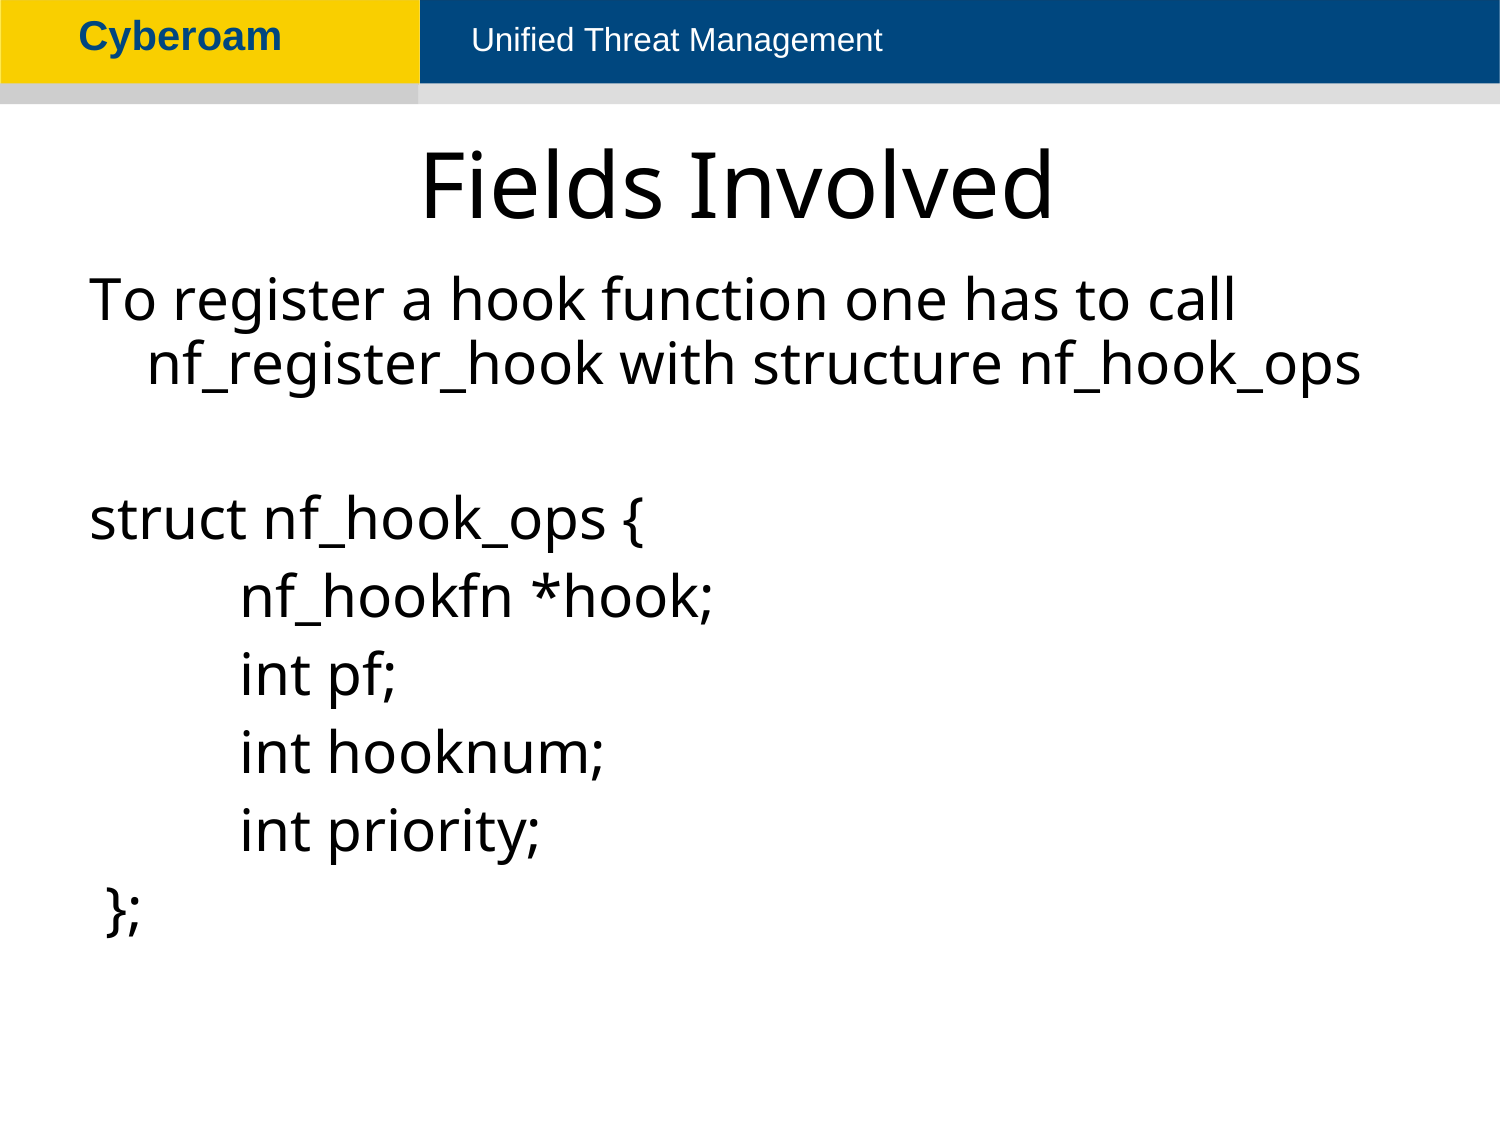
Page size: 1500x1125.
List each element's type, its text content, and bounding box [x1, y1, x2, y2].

list To register a hook function one has to call nf_register_hook with structure nf_hook_ops struct nf_hook_ops { nf_hookfn *hook; int pf; int hooknum; int priority; }; [75, 262, 1426, 1006]
title Fields Involved [75, 112, 1426, 240]
picture [0, 0, 1500, 83]
